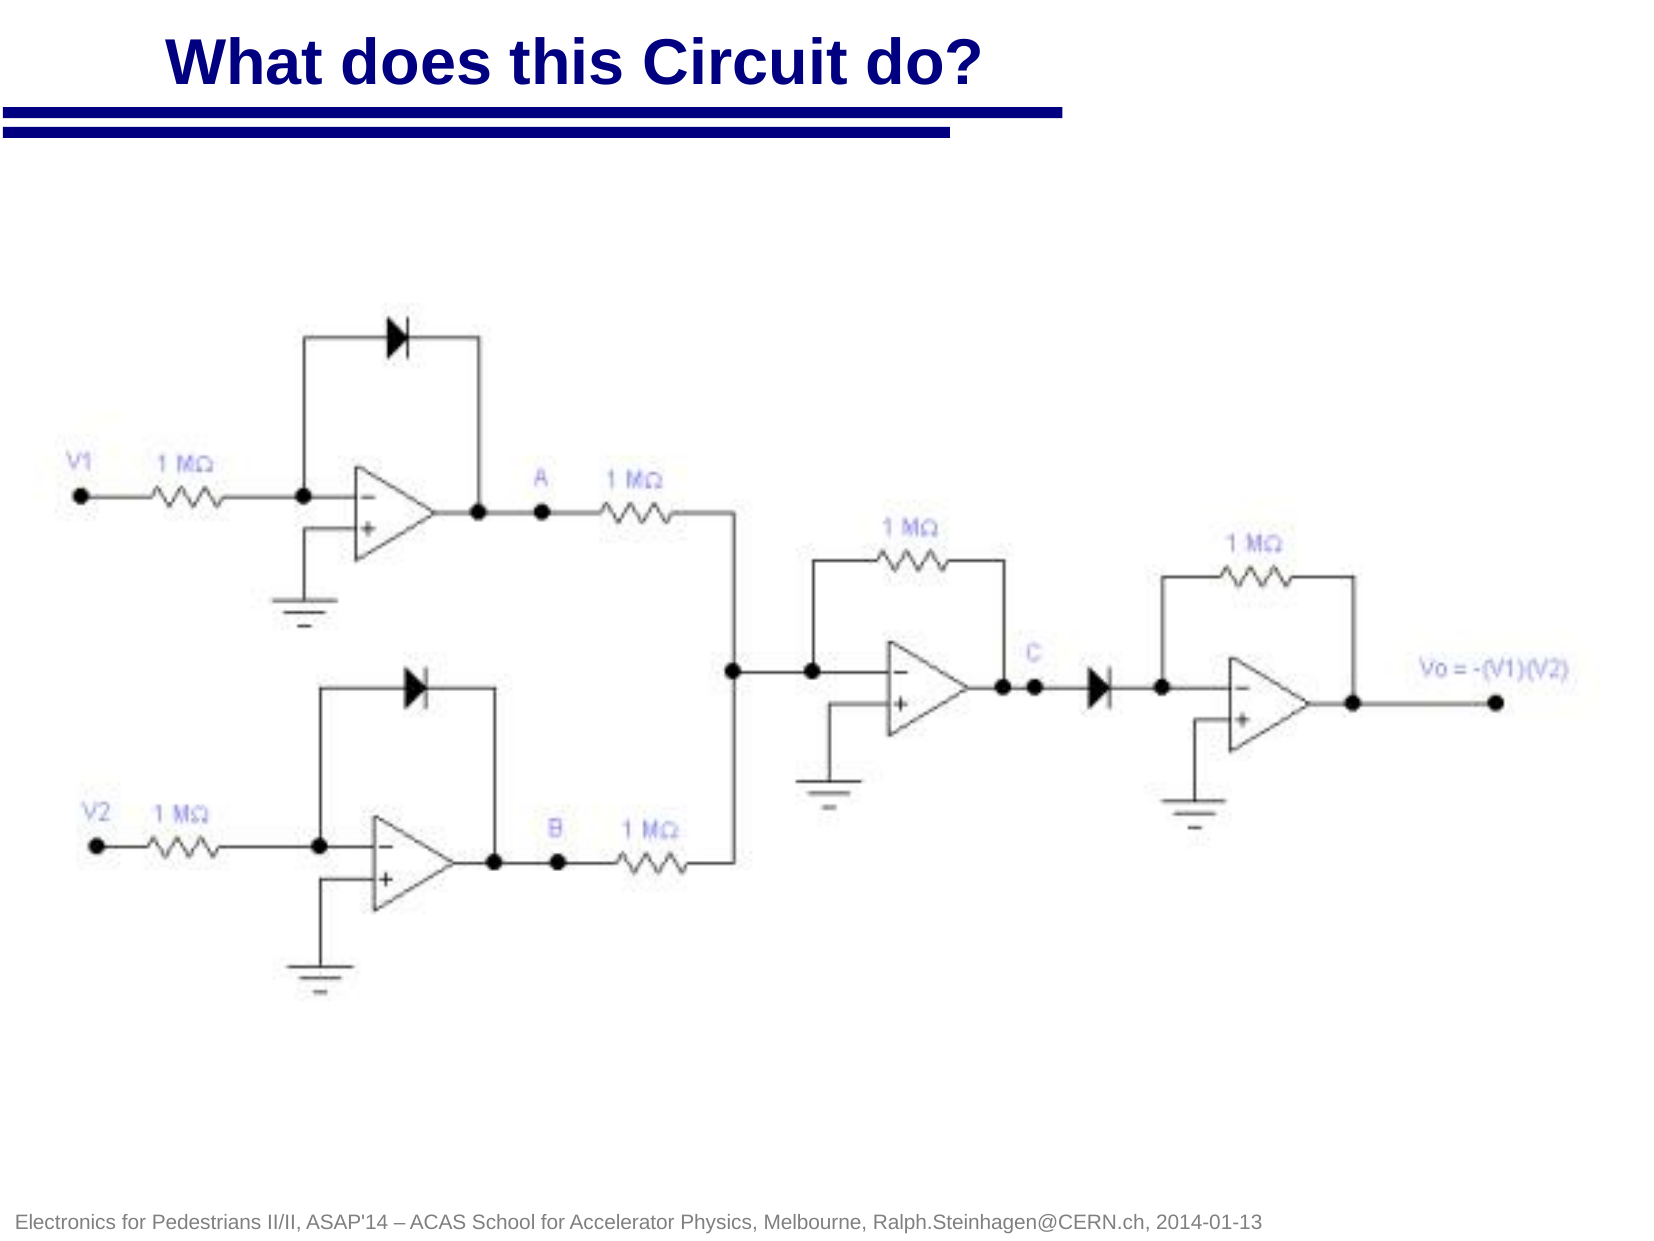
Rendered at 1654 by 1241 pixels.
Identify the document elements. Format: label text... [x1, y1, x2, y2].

title What does this Circuit do? [165, 0, 1323, 124]
picture [34, 282, 1600, 1040]
